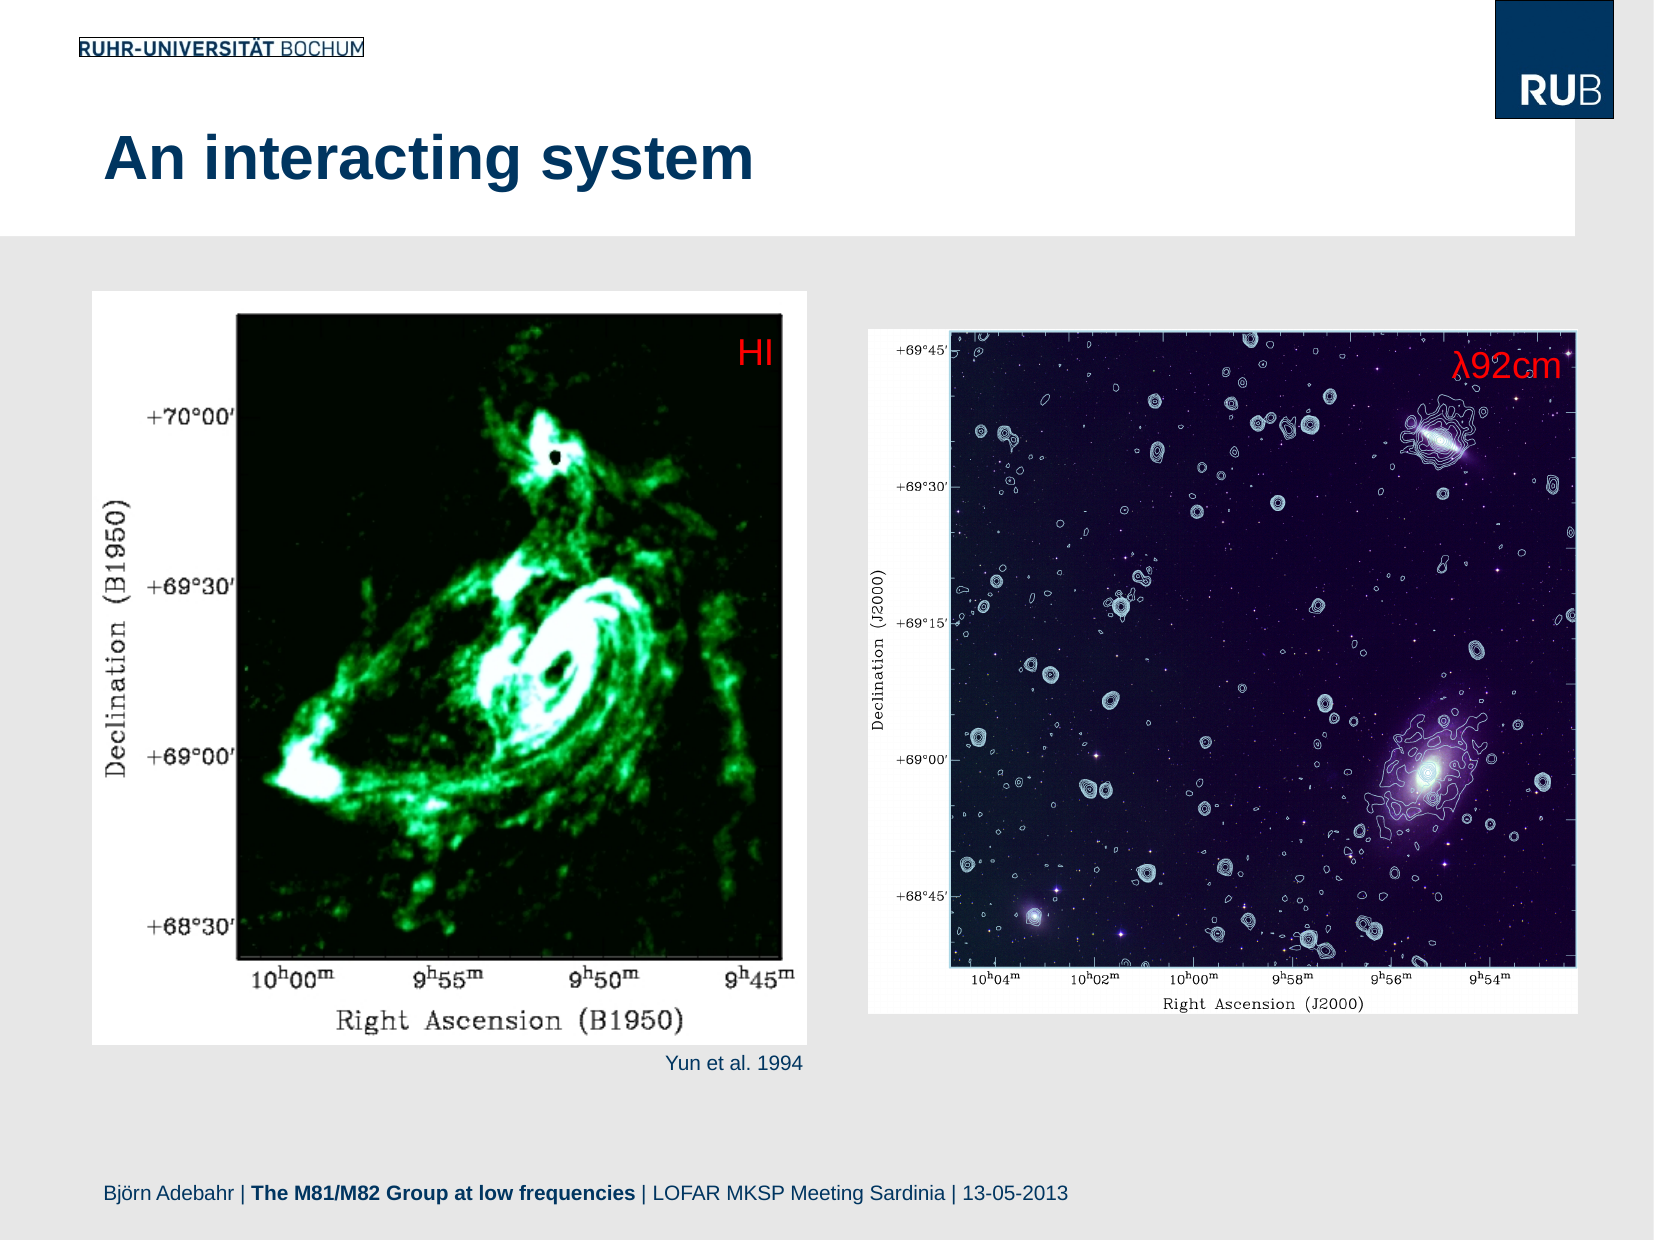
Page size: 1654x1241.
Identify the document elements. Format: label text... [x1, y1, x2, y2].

picture [92, 291, 807, 1045]
text_box Björn Adebahr | The M81/M82 Group at low frequencies | LOFAR MKSP Meeting Sardinia | 13-05-2013 [88, 1174, 1613, 1213]
text_box λ92cm [1342, 337, 1605, 395]
picture [80, 38, 363, 56]
text_box An interacting system [0, 115, 1651, 222]
picture [1496, 1, 1613, 115]
picture [868, 329, 1578, 1014]
text_box HI [627, 324, 857, 381]
text_box Yun et al. 1994 [300, 1044, 818, 1082]
